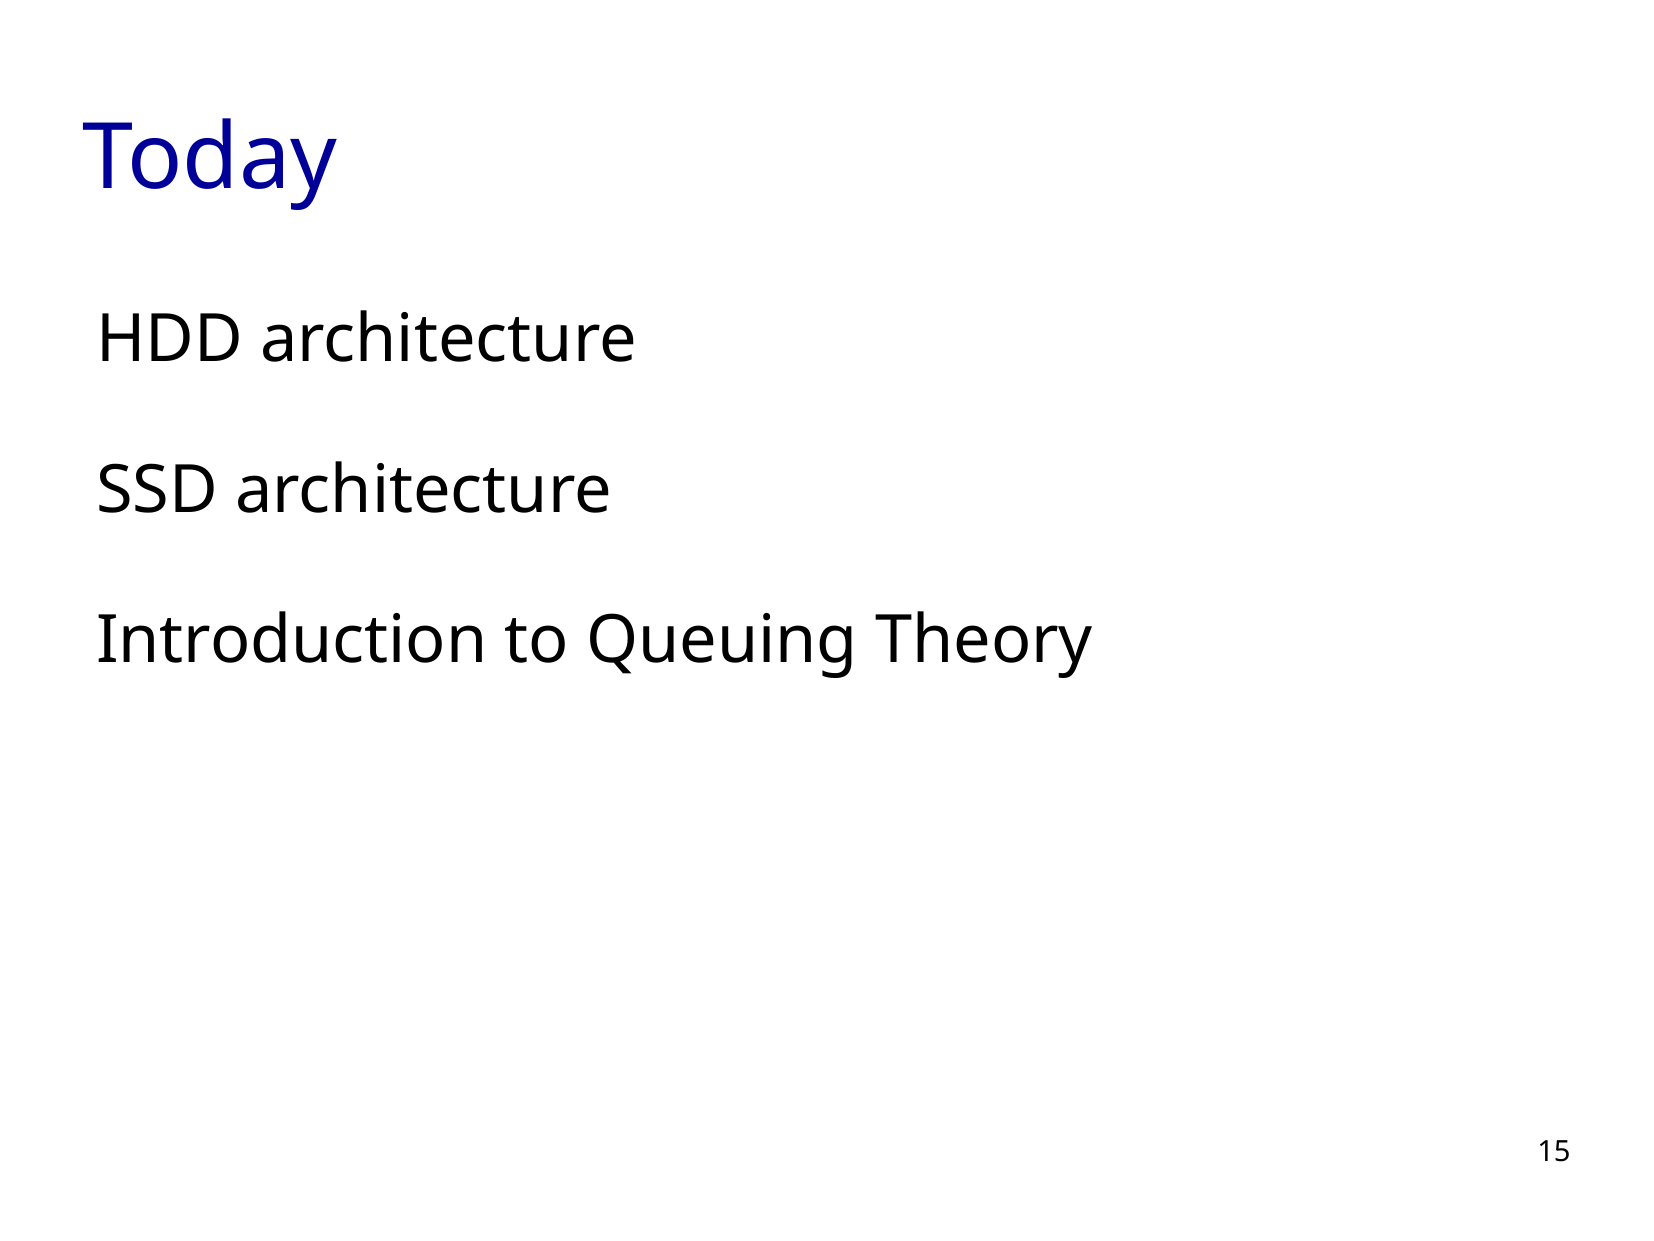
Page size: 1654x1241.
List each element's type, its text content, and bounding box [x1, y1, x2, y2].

title Today [82, 49, 1571, 257]
list HDD architecture SSD architecture Introduction to Queuing Theory [60, 290, 1571, 1096]
